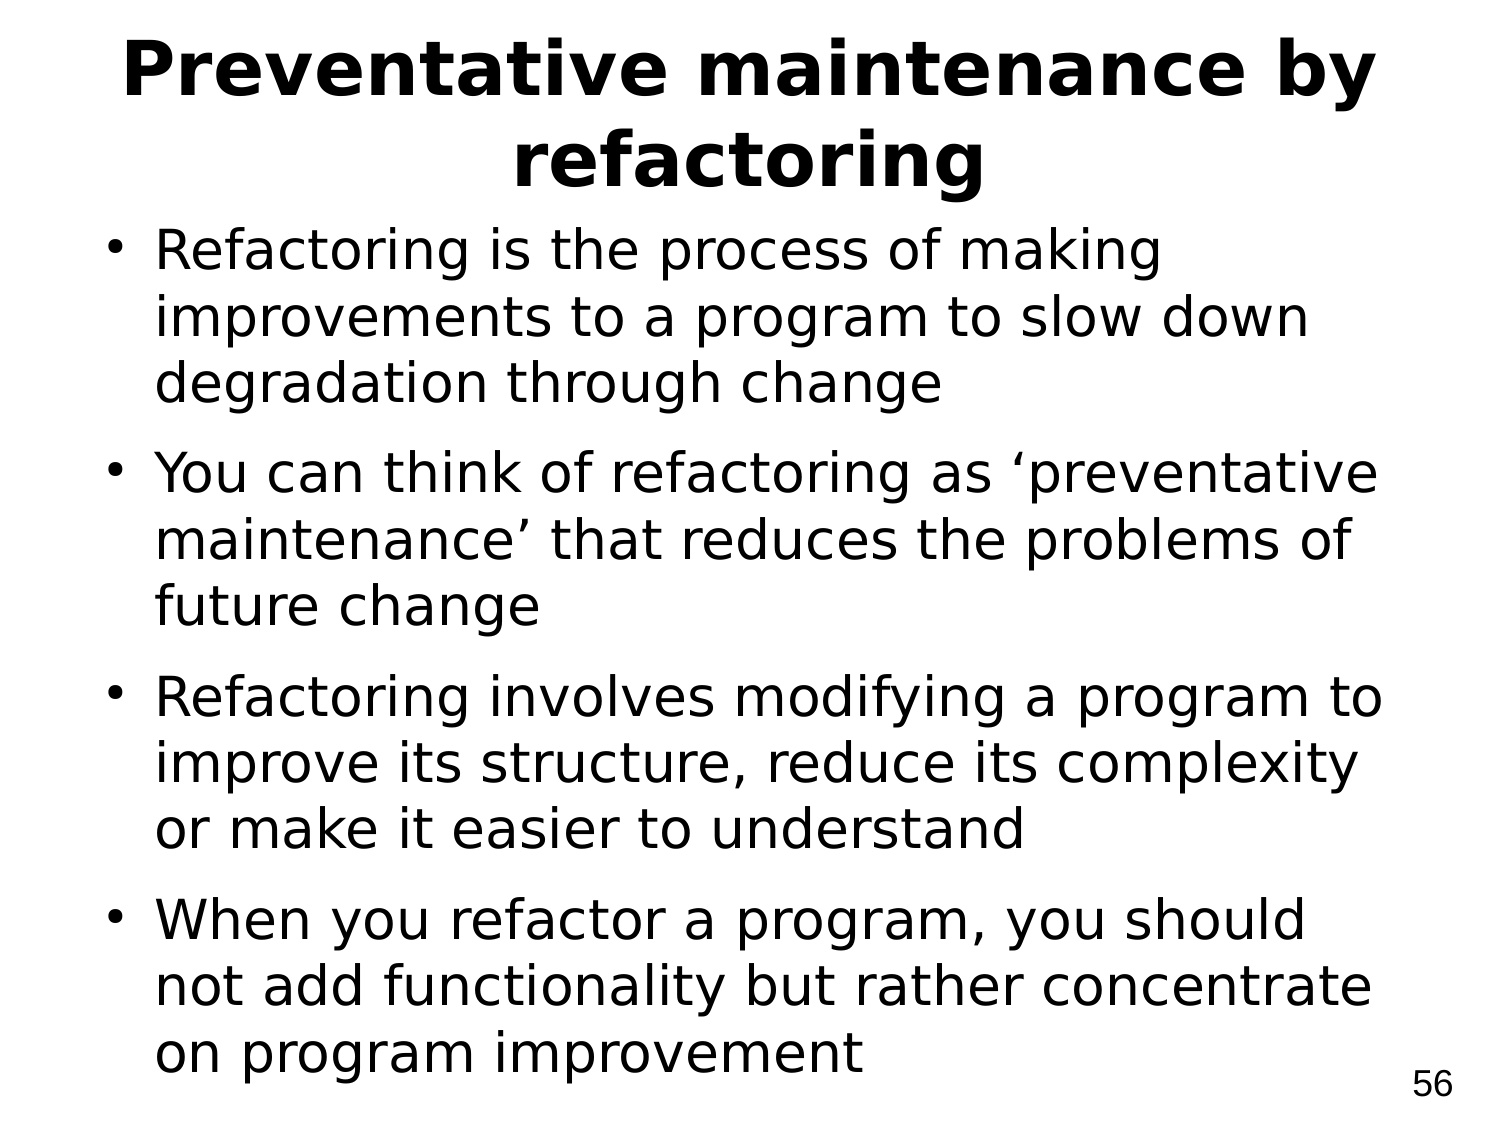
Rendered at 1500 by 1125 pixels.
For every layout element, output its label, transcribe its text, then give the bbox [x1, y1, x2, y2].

list Refactoring is the process of making improvements to a program to slow down degradation through change You can think of refactoring as ‘preventative maintenance’ that reduces the problems of future change Refactoring involves modifying a program to improve its structure, reduce its complexity or make it easier to understand When you refactor a program, you should not add functionality but rather concentrate on program improvement [75, 206, 1425, 1093]
title Preventative maintenance by refactoring [75, 44, 1425, 177]
